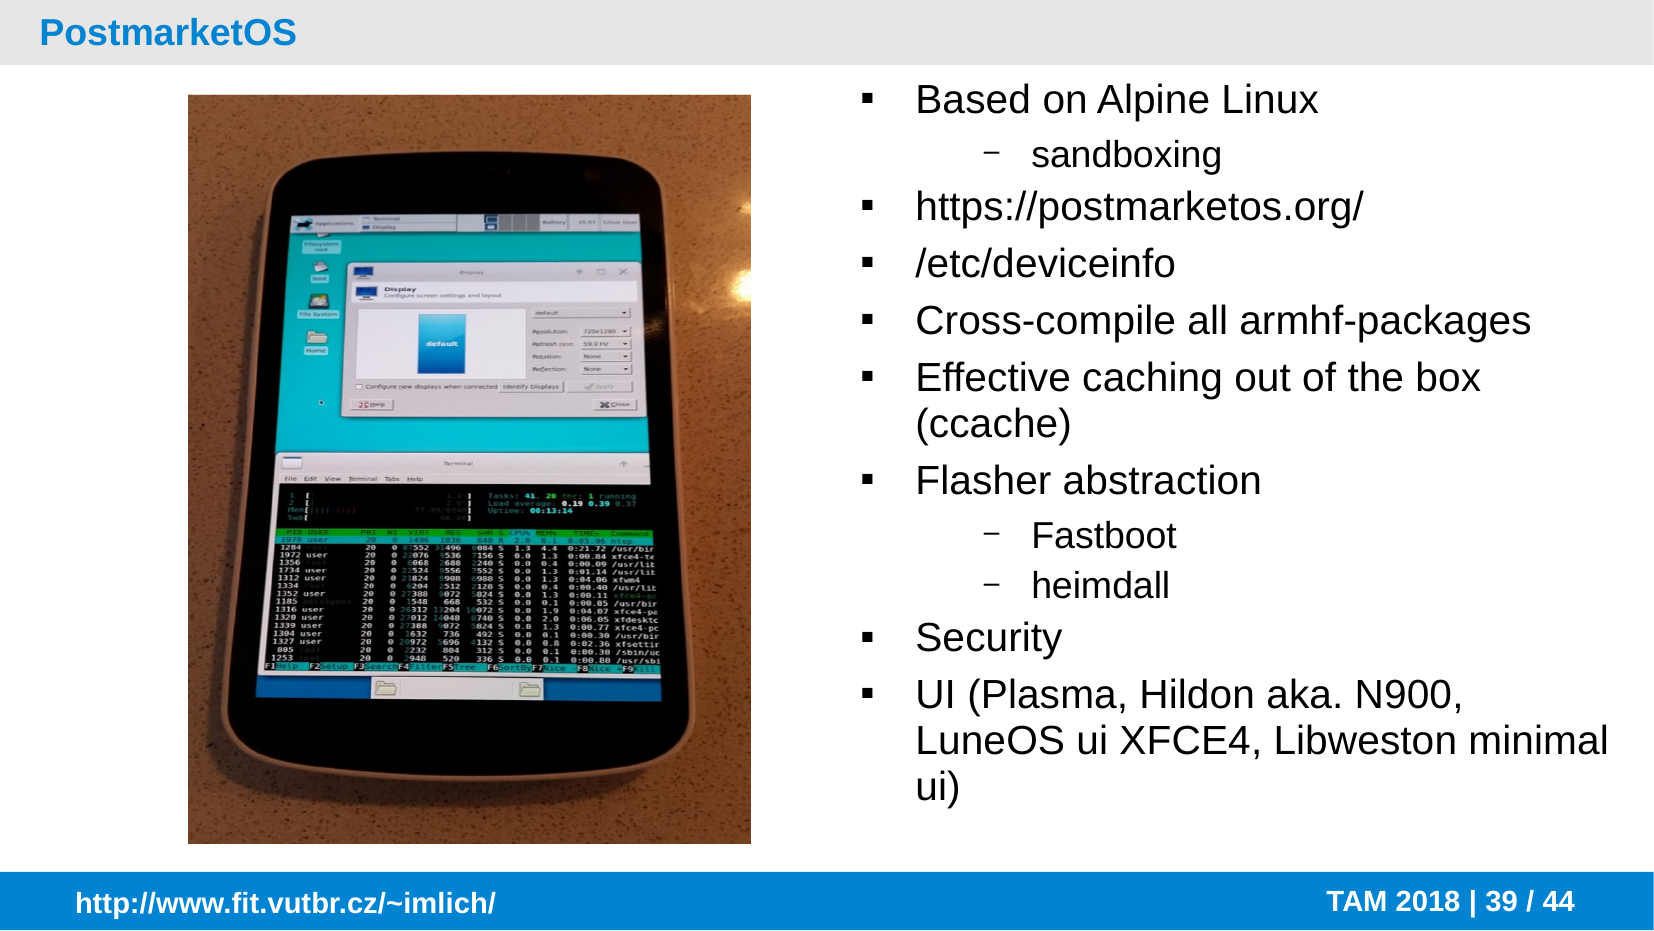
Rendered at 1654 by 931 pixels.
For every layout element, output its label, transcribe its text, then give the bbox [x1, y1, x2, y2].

picture [187, 94, 751, 844]
title PostmarketOS [39, 4, 1615, 61]
list Based on Alpine Linux sandboxing https://postmarketos.org/ /etc/deviceinfo Cross-compile all armhf-packages Effective caching out of the box (ccache) Flasher abstraction Fastboot heimdall Security UI (Plasma, Hildon aka. N900, LuneOS ui XFCE4, Libweston minimal ui) [844, 76, 1614, 859]
